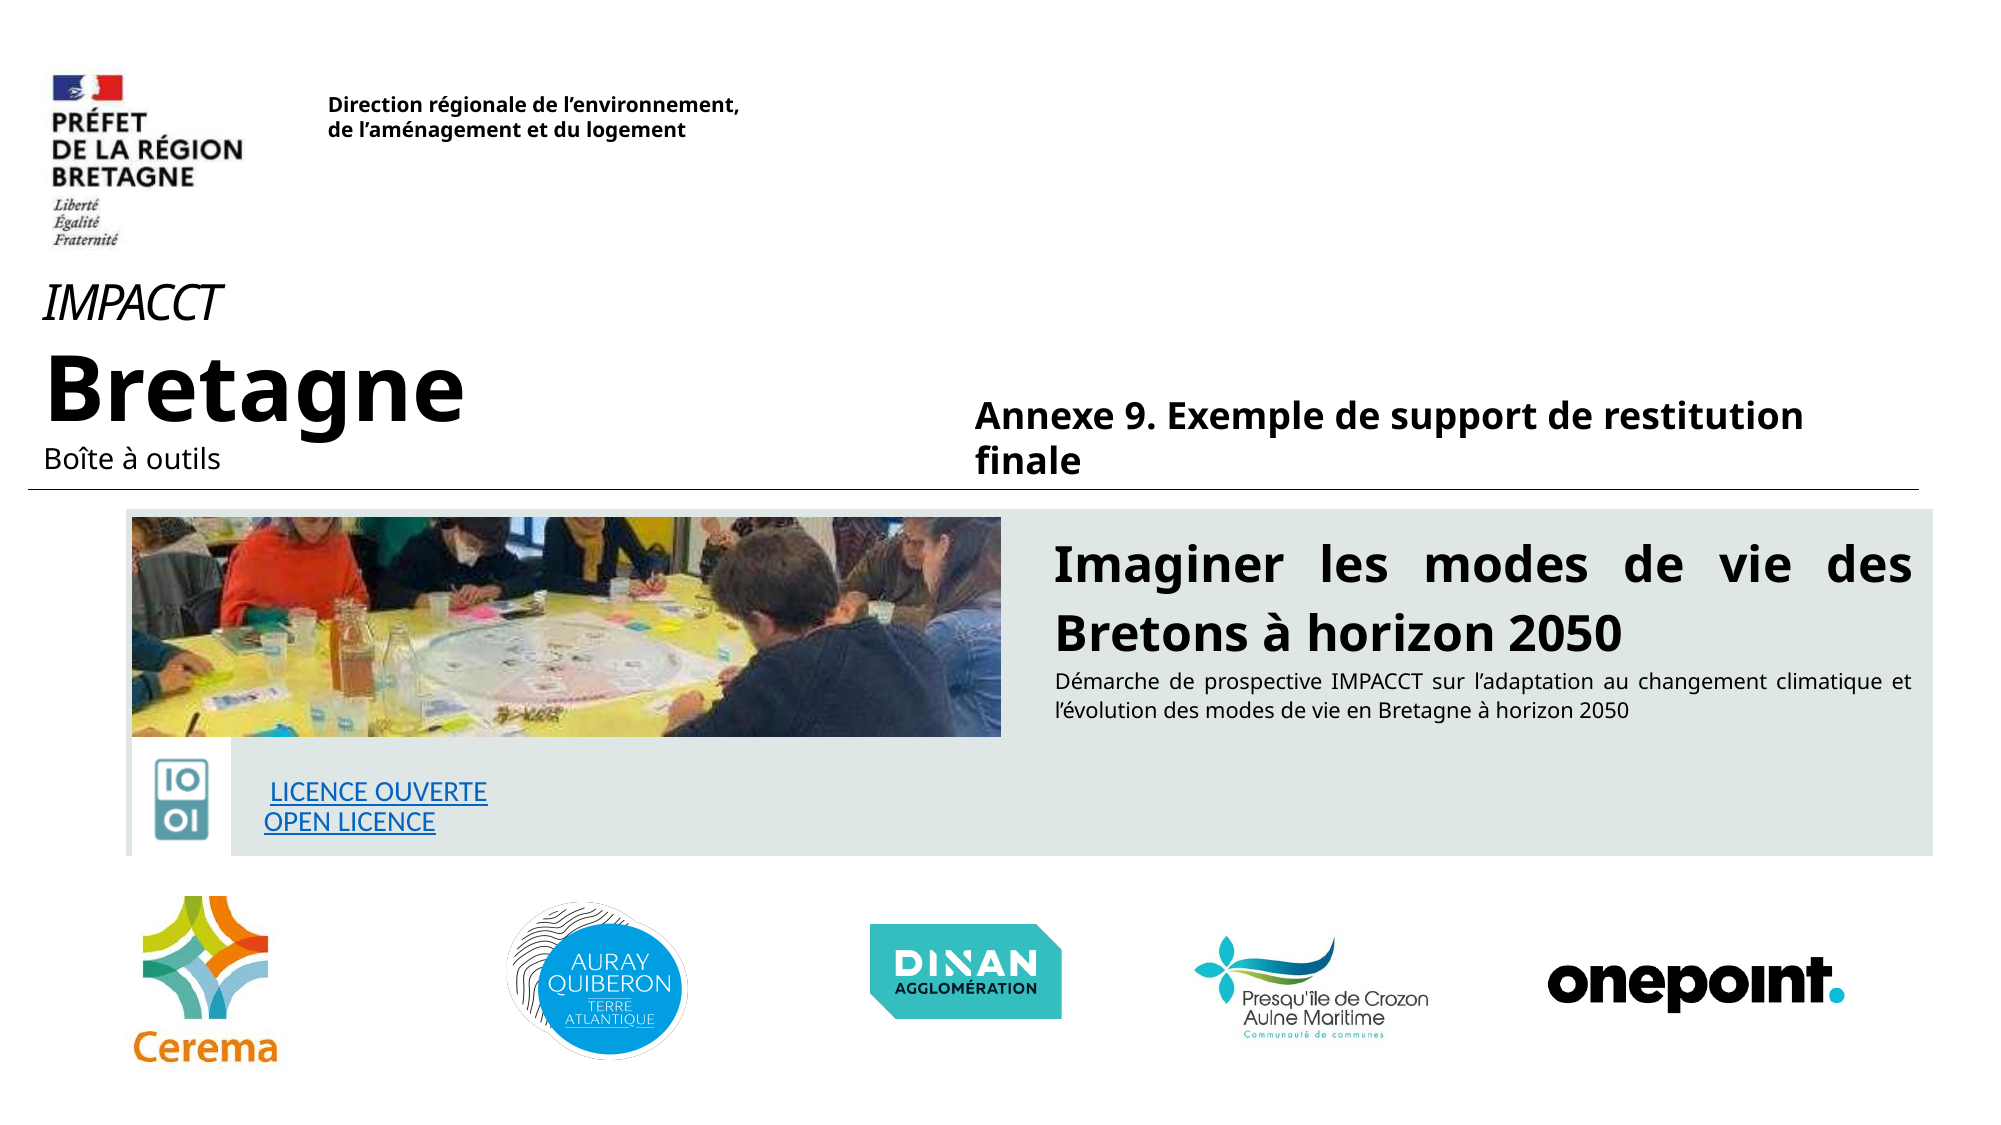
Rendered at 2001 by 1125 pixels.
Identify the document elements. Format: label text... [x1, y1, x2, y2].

table_cell [231, 762, 264, 856]
text_box Annexe 9. Exemple de support de restitution finale [959, 384, 1920, 446]
table_header Imaginer les modes de vie des Bretons à horizon 2050 Démarche de prospective IMPACCT sur l’adaptation au changement climatique et l’évolution des modes de vie en Bretagne à horizon 2050 [1035, 509, 1933, 762]
table_header [126, 509, 1035, 762]
table_cell LICENCE OUVERTE OPEN LICENCE [264, 762, 1035, 856]
picture [132, 517, 1001, 863]
text_box Direction régionale de l’environnement, de l’aménagement et du logement [313, 84, 761, 149]
table_cell [1035, 762, 1933, 856]
table_cell [126, 762, 132, 856]
picture [18, 890, 1971, 1110]
picture [28, 50, 267, 262]
text_box IMPACCT Bretagne Boîte à outils [28, 262, 1029, 489]
